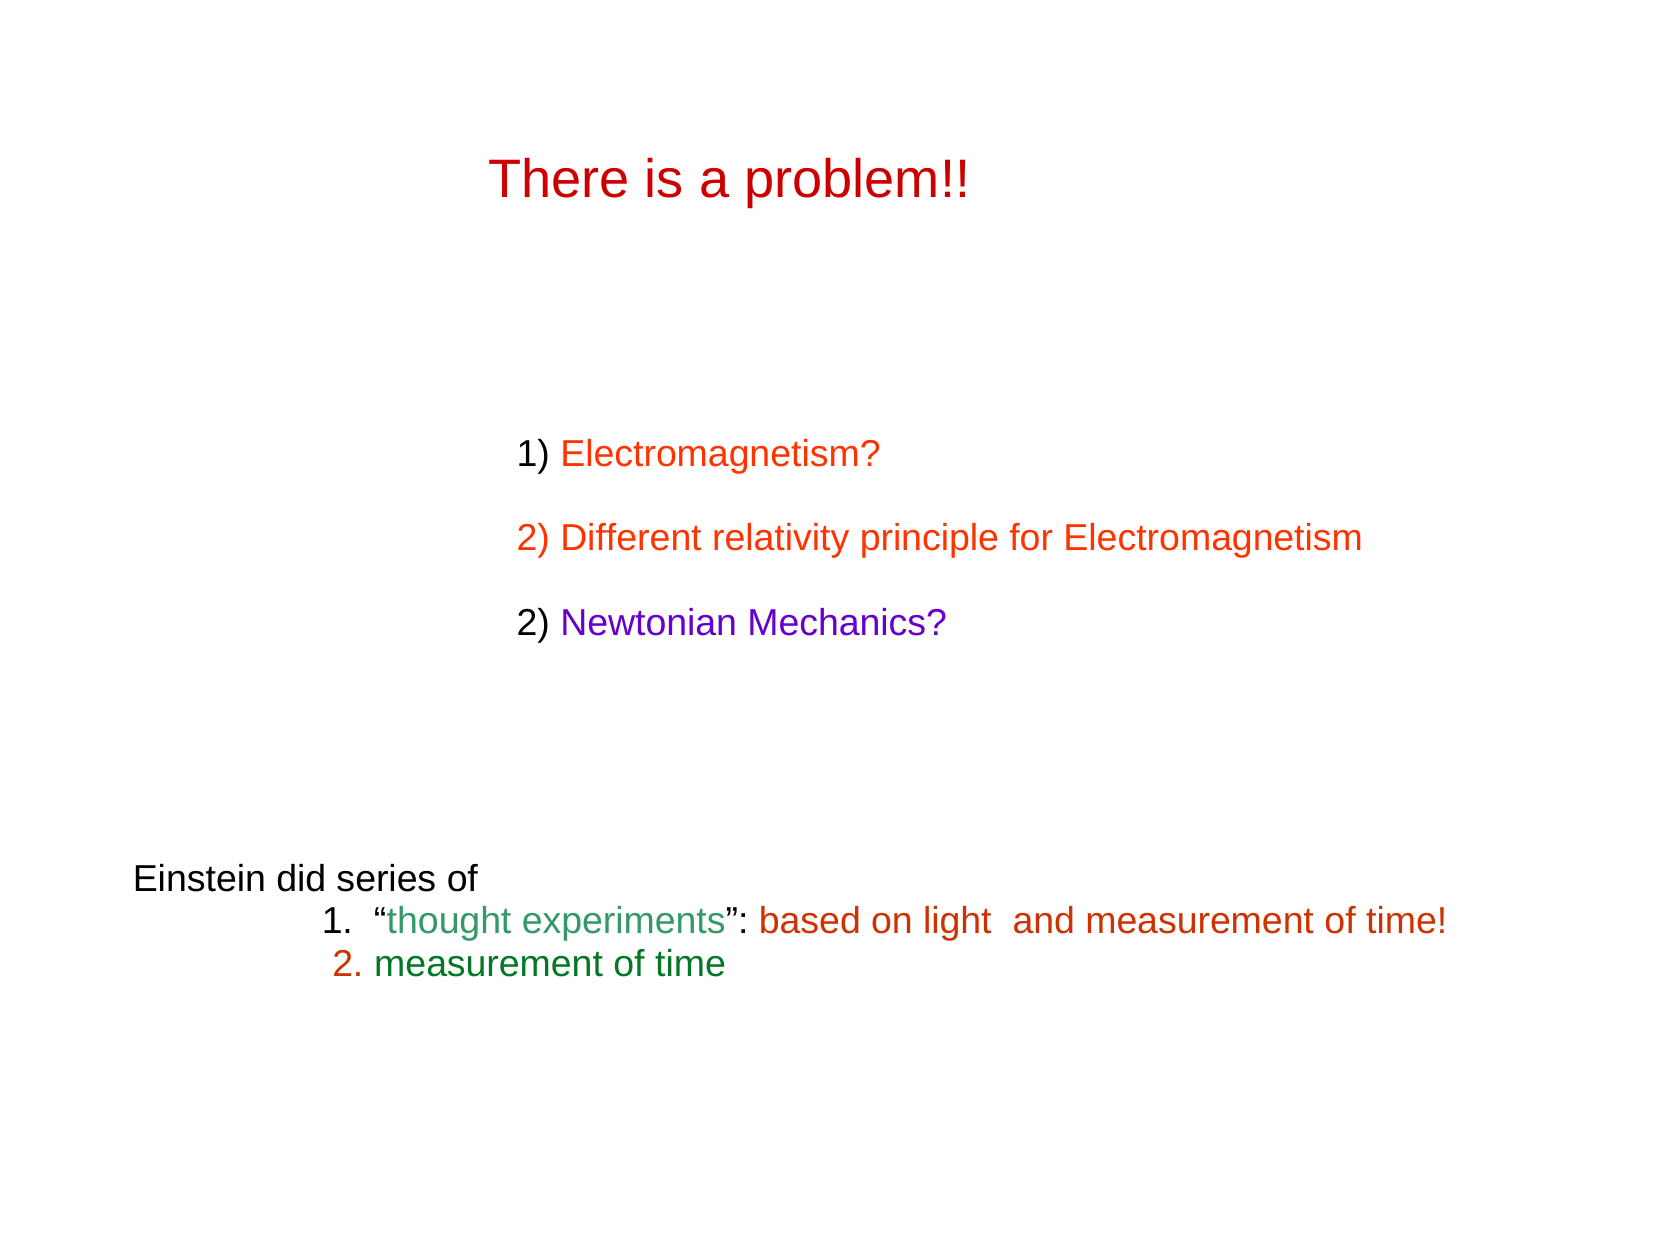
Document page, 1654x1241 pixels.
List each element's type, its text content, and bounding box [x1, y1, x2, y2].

text_box There is a problem!! [473, 141, 1016, 222]
text_box 1) Electromagnetism? 2) Different relativity principle for Electromagnetism 2) Newtonian Mechanics? [501, 425, 1378, 655]
text_box Einstein did series of 1. “thought experiments”: based on light and measurement of time! 2. measurement of time [118, 850, 1578, 995]
